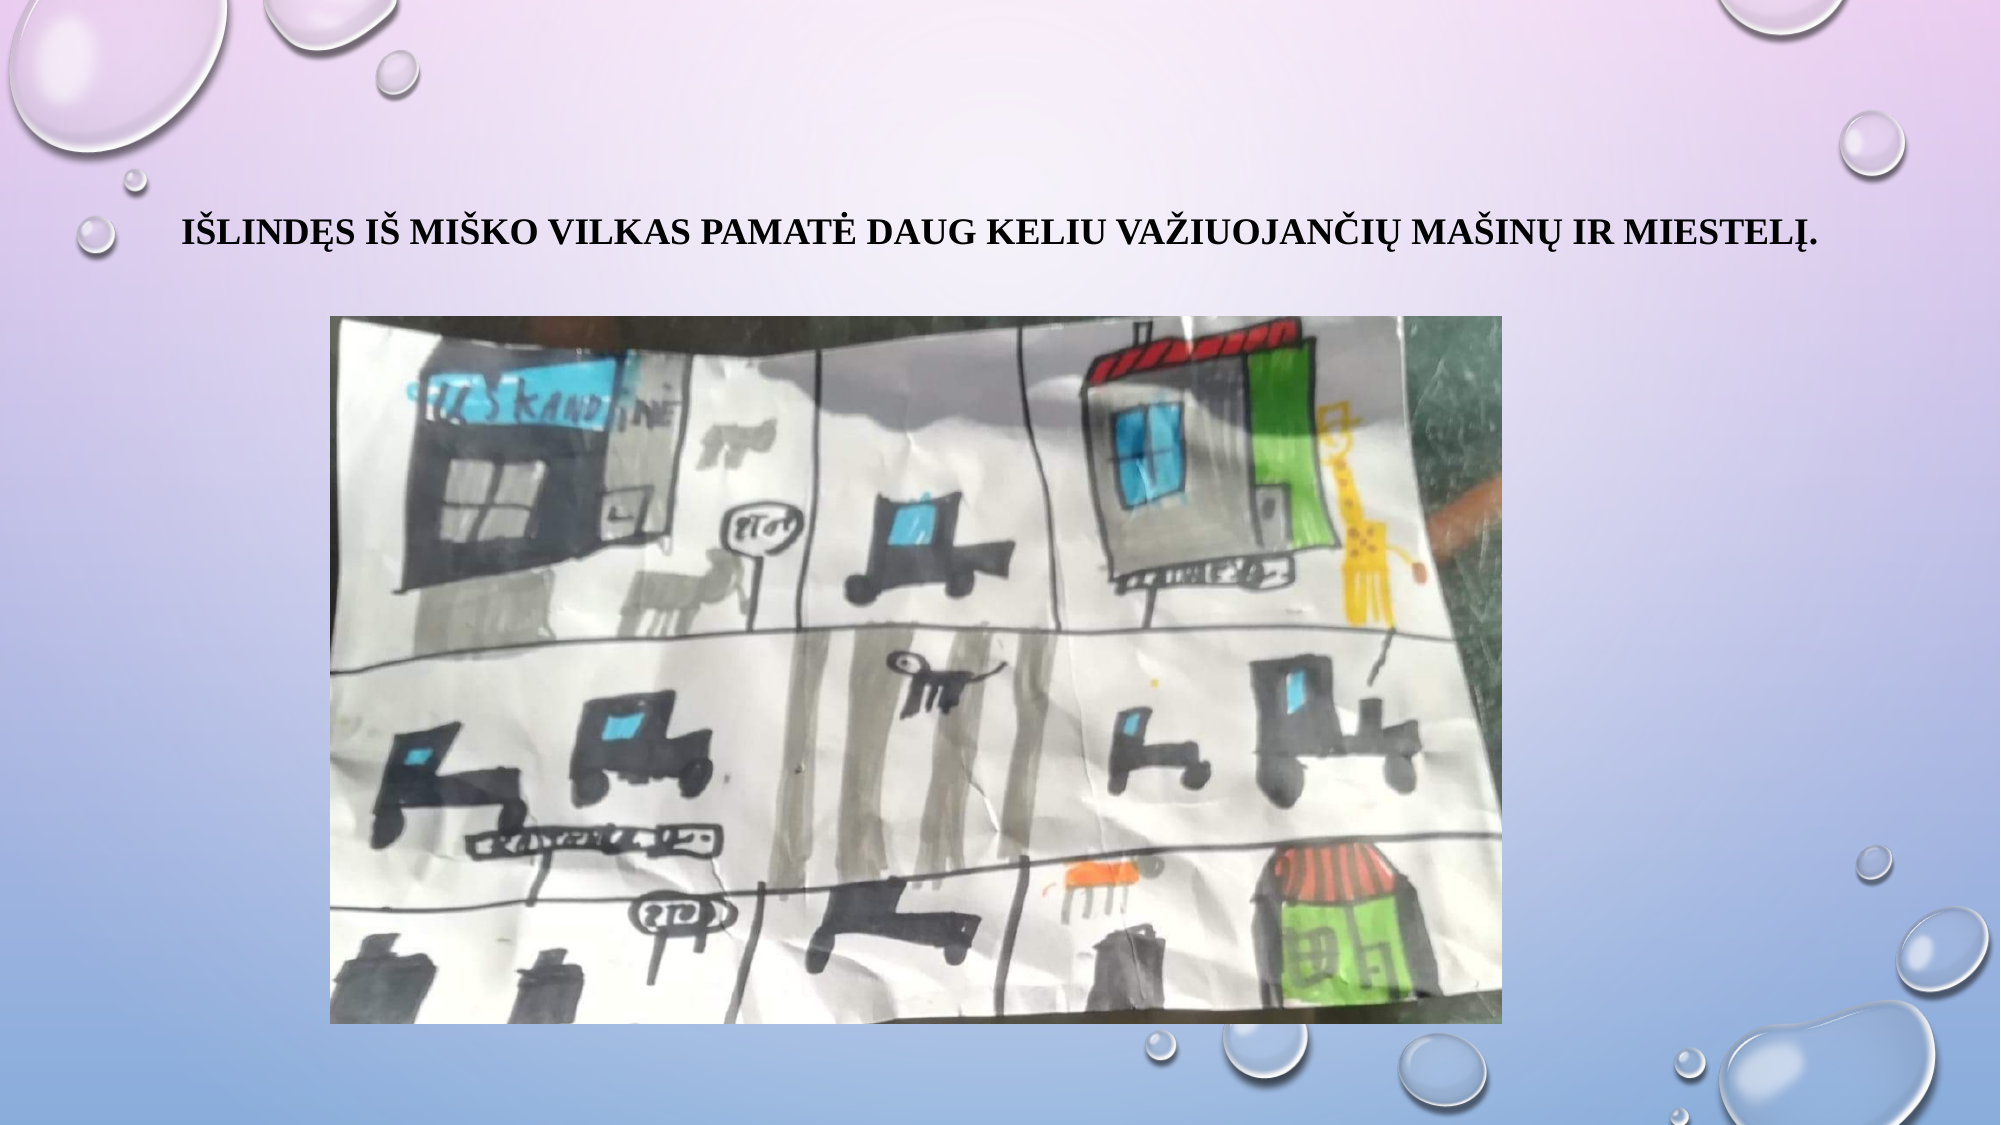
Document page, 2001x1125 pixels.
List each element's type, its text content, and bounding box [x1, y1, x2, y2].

title Išlindęs iš miško vilkas pamatė daug keliu važiuojančių mašinų ir miestelį. [149, 101, 1851, 364]
picture [330, 316, 1502, 1024]
